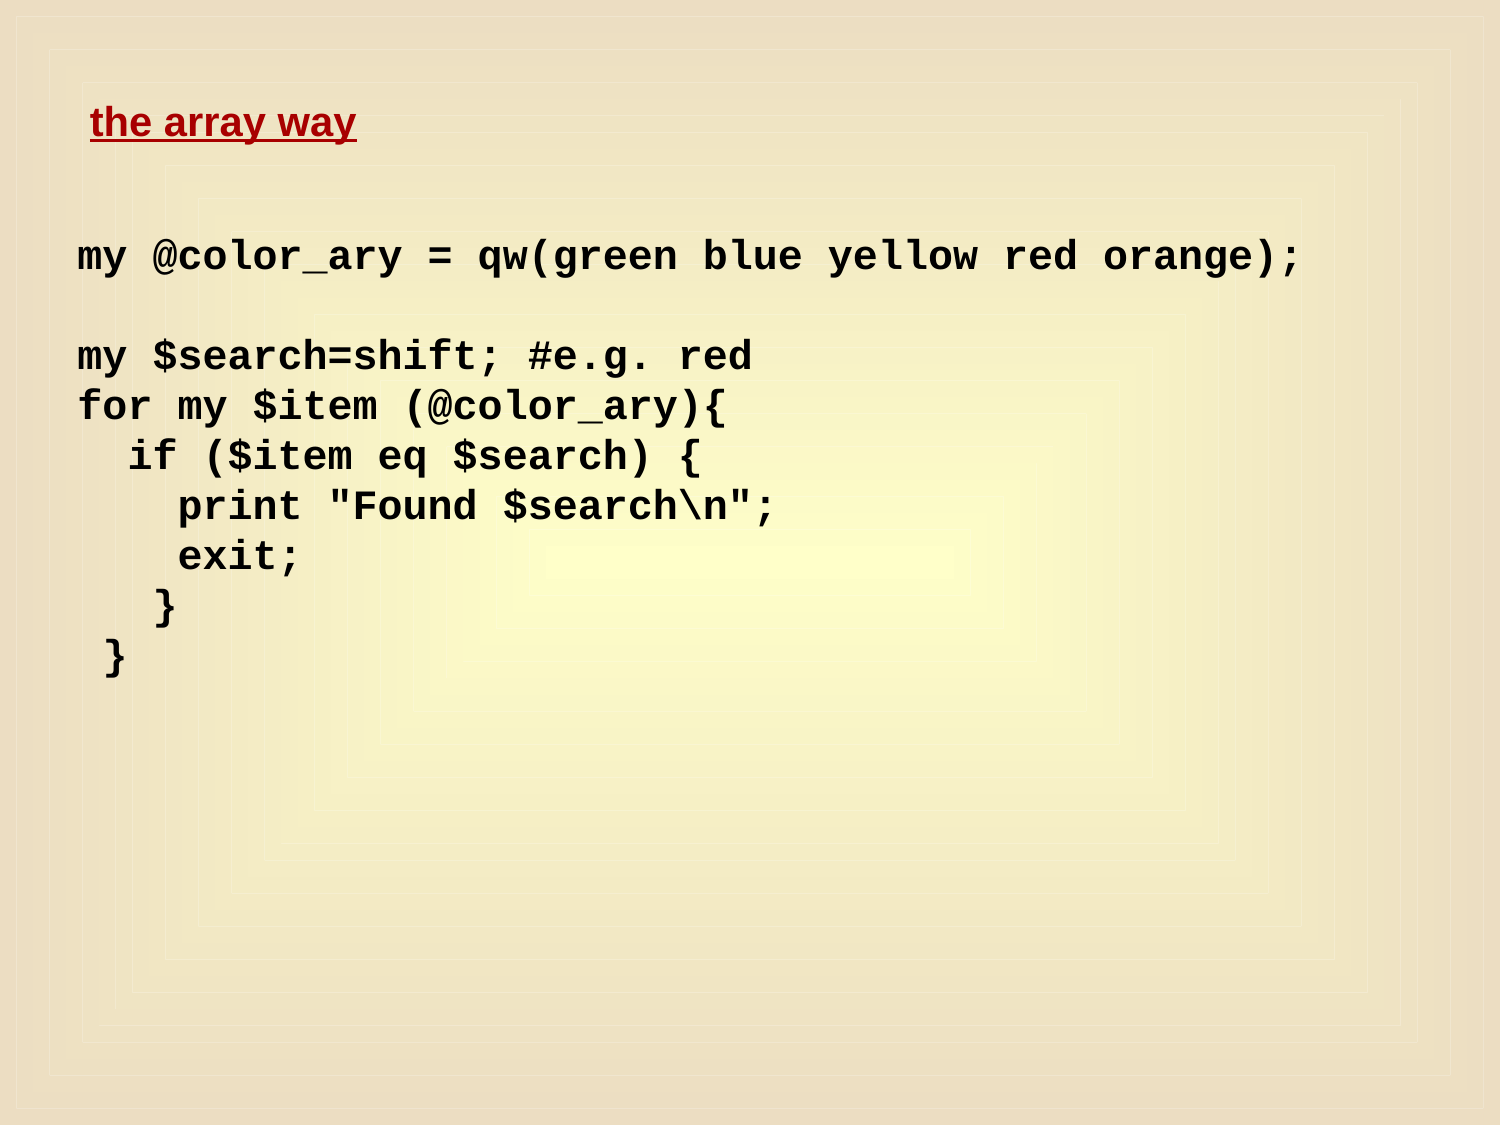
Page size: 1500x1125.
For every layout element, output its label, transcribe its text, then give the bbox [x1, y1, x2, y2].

text_box my @color_ary = qw(green blue yellow red orange); my $search=shift; #e.g. red for my $item (@color_ary){ if ($item eq $search) { print "Found $search\n"; exit; } } [62, 219, 1318, 786]
text_box the array way [75, 87, 513, 154]
